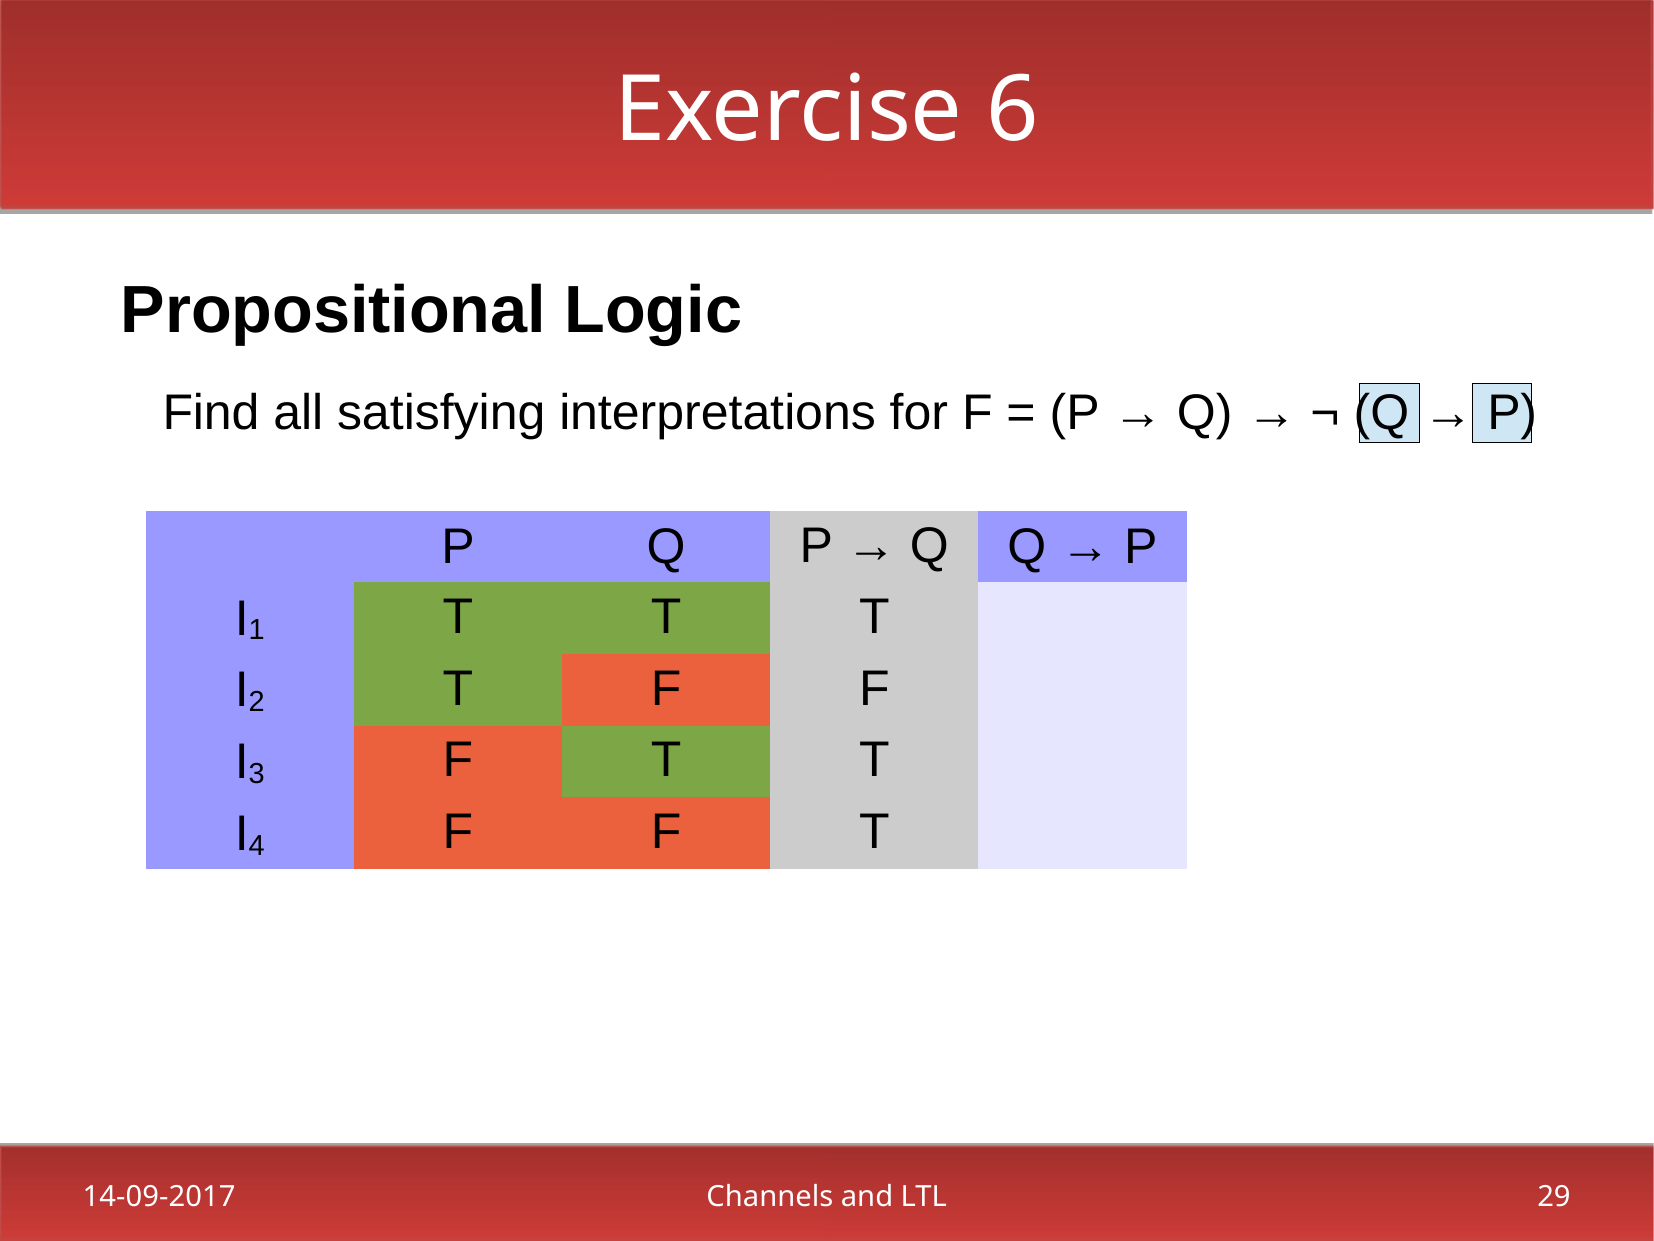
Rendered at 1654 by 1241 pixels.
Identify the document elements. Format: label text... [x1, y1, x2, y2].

table_cell F [354, 797, 562, 869]
table_cell [978, 797, 1187, 869]
table_cell I1 [146, 582, 354, 654]
picture [0, 0, 1654, 214]
table_header P → Q [770, 511, 978, 582]
table_header [146, 511, 354, 582]
table_cell F [562, 654, 770, 726]
table_cell F [354, 726, 562, 797]
table_cell T [354, 654, 562, 726]
table_cell T [770, 582, 978, 654]
table_cell [978, 726, 1187, 797]
table_cell T [770, 797, 978, 869]
table_header Q [562, 511, 770, 582]
picture [0, 1143, 1654, 1241]
table_header Q → P [978, 511, 1187, 582]
table_cell I4 [146, 797, 354, 869]
text_box Find all satisfying interpretations for F = (P → Q) → ¬ (Q → P) [147, 377, 1554, 448]
table_cell T [770, 726, 978, 797]
table_cell [978, 582, 1187, 654]
table_header P [354, 511, 562, 582]
table_cell [978, 654, 1187, 726]
table_cell T [562, 726, 770, 797]
table_cell T [354, 582, 562, 654]
table_cell F [562, 797, 770, 869]
table_cell I2 [146, 654, 354, 726]
table_cell I3 [146, 726, 354, 797]
table_cell F [770, 654, 978, 726]
text_box Propositional Logic [105, 264, 759, 354]
table_cell T [562, 582, 770, 654]
title Exercise 6 [59, 31, 1595, 178]
